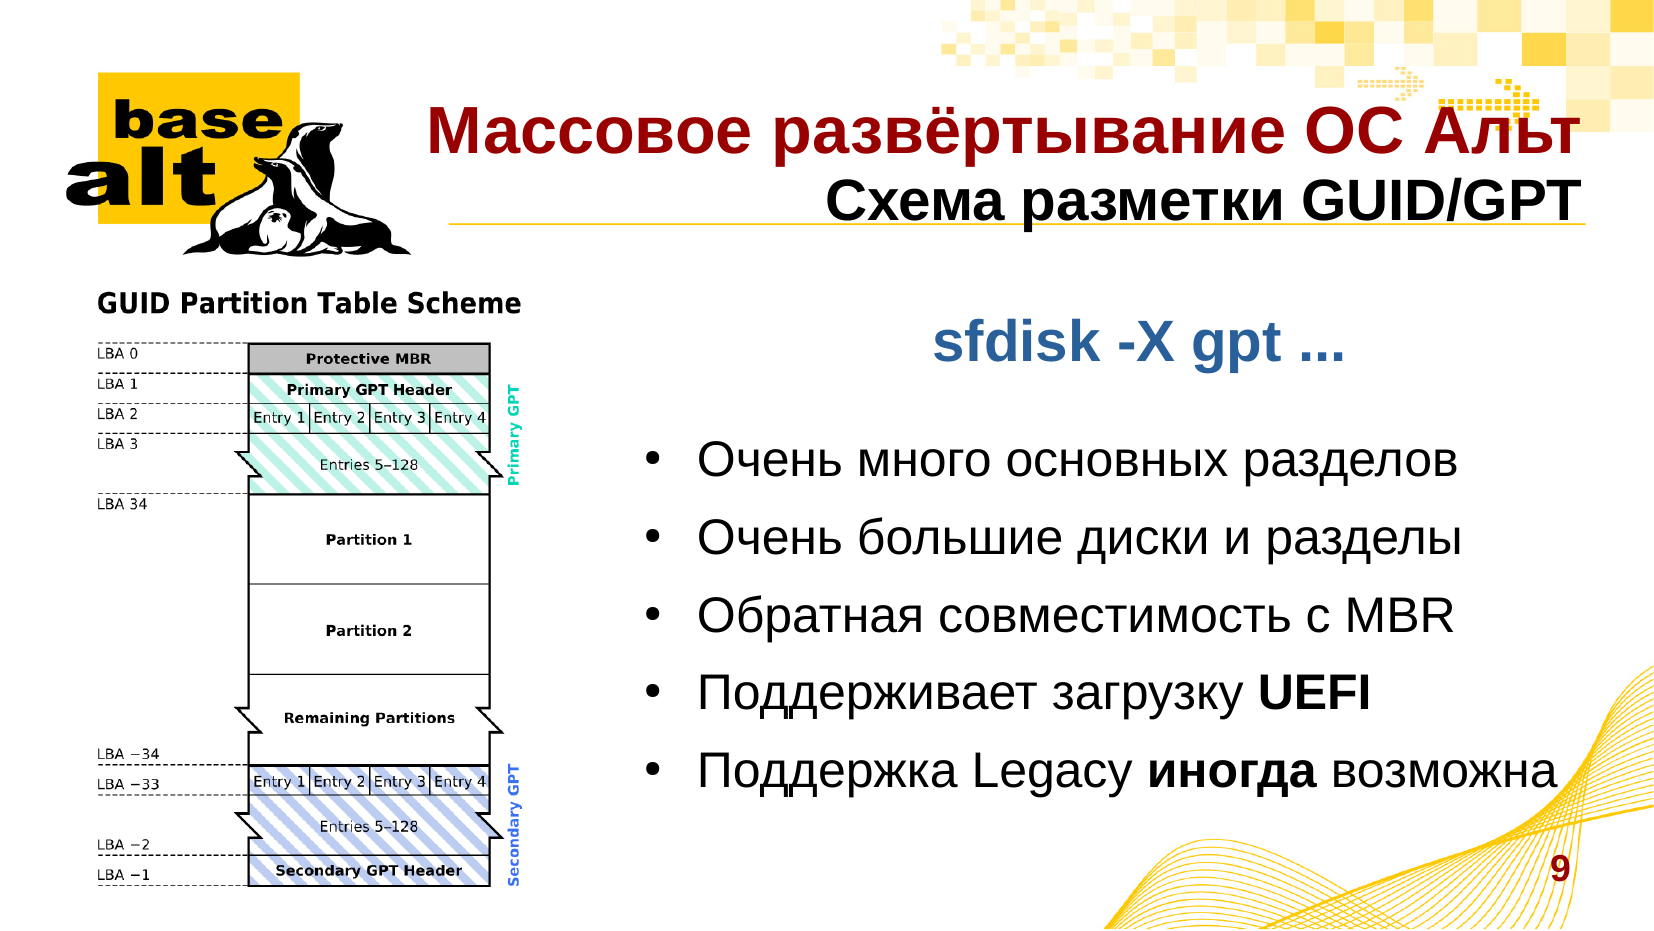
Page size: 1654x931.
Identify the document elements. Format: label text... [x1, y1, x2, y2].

list Очень много основных разделов Очень большие диски и разделы Обратная совместимость с MBR Поддерживает загрузку UEFI Поддержка Legacy иногда возможна [625, 431, 1654, 875]
text_box sfdisk -X gpt ... [844, 301, 1436, 396]
title Массовое развёртывание ОС Альт Схема разметки GUID/GPT [372, 81, 1583, 245]
picture [0, 0, 1654, 931]
